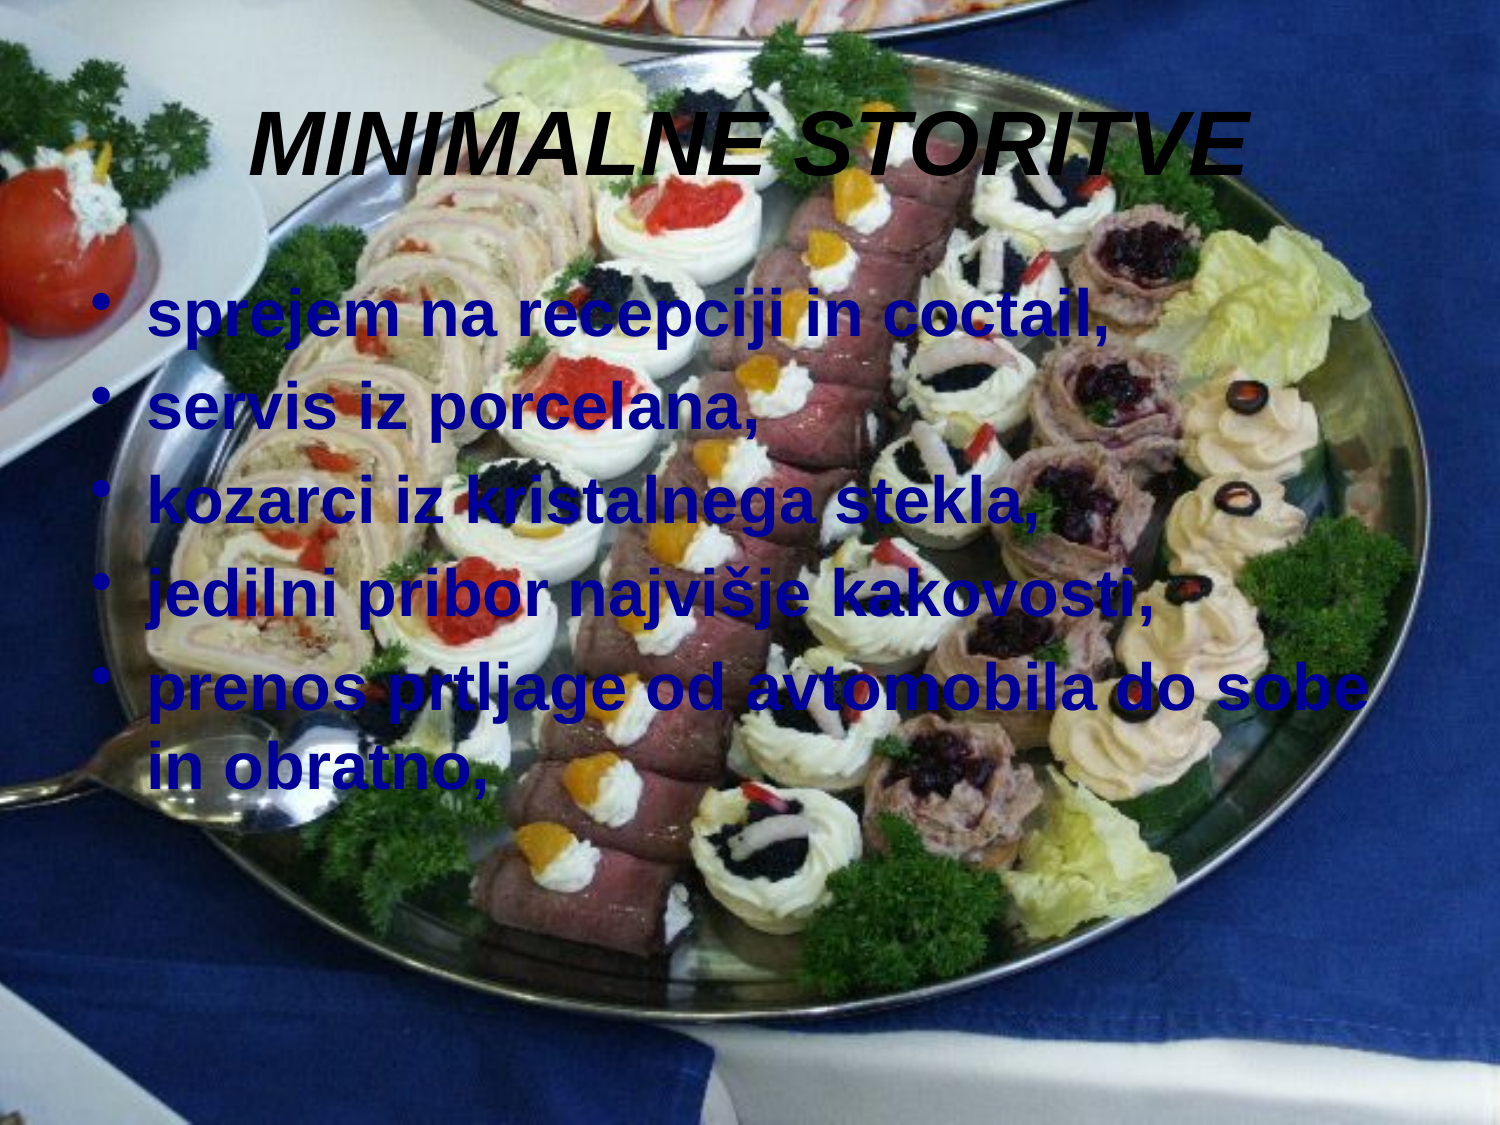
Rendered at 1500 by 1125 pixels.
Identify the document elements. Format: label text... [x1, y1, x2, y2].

picture [0, 0, 1500, 1125]
list sprejem na recepciji in coctail, servis iz porcelana, kozarci iz kristalnega stekla, jedilni pribor najvišje kakovosti, prenos prtljage od avtomobila do sobe in obratno, [75, 262, 1425, 1005]
title MINIMALNE STORITVE [75, 45, 1425, 233]
